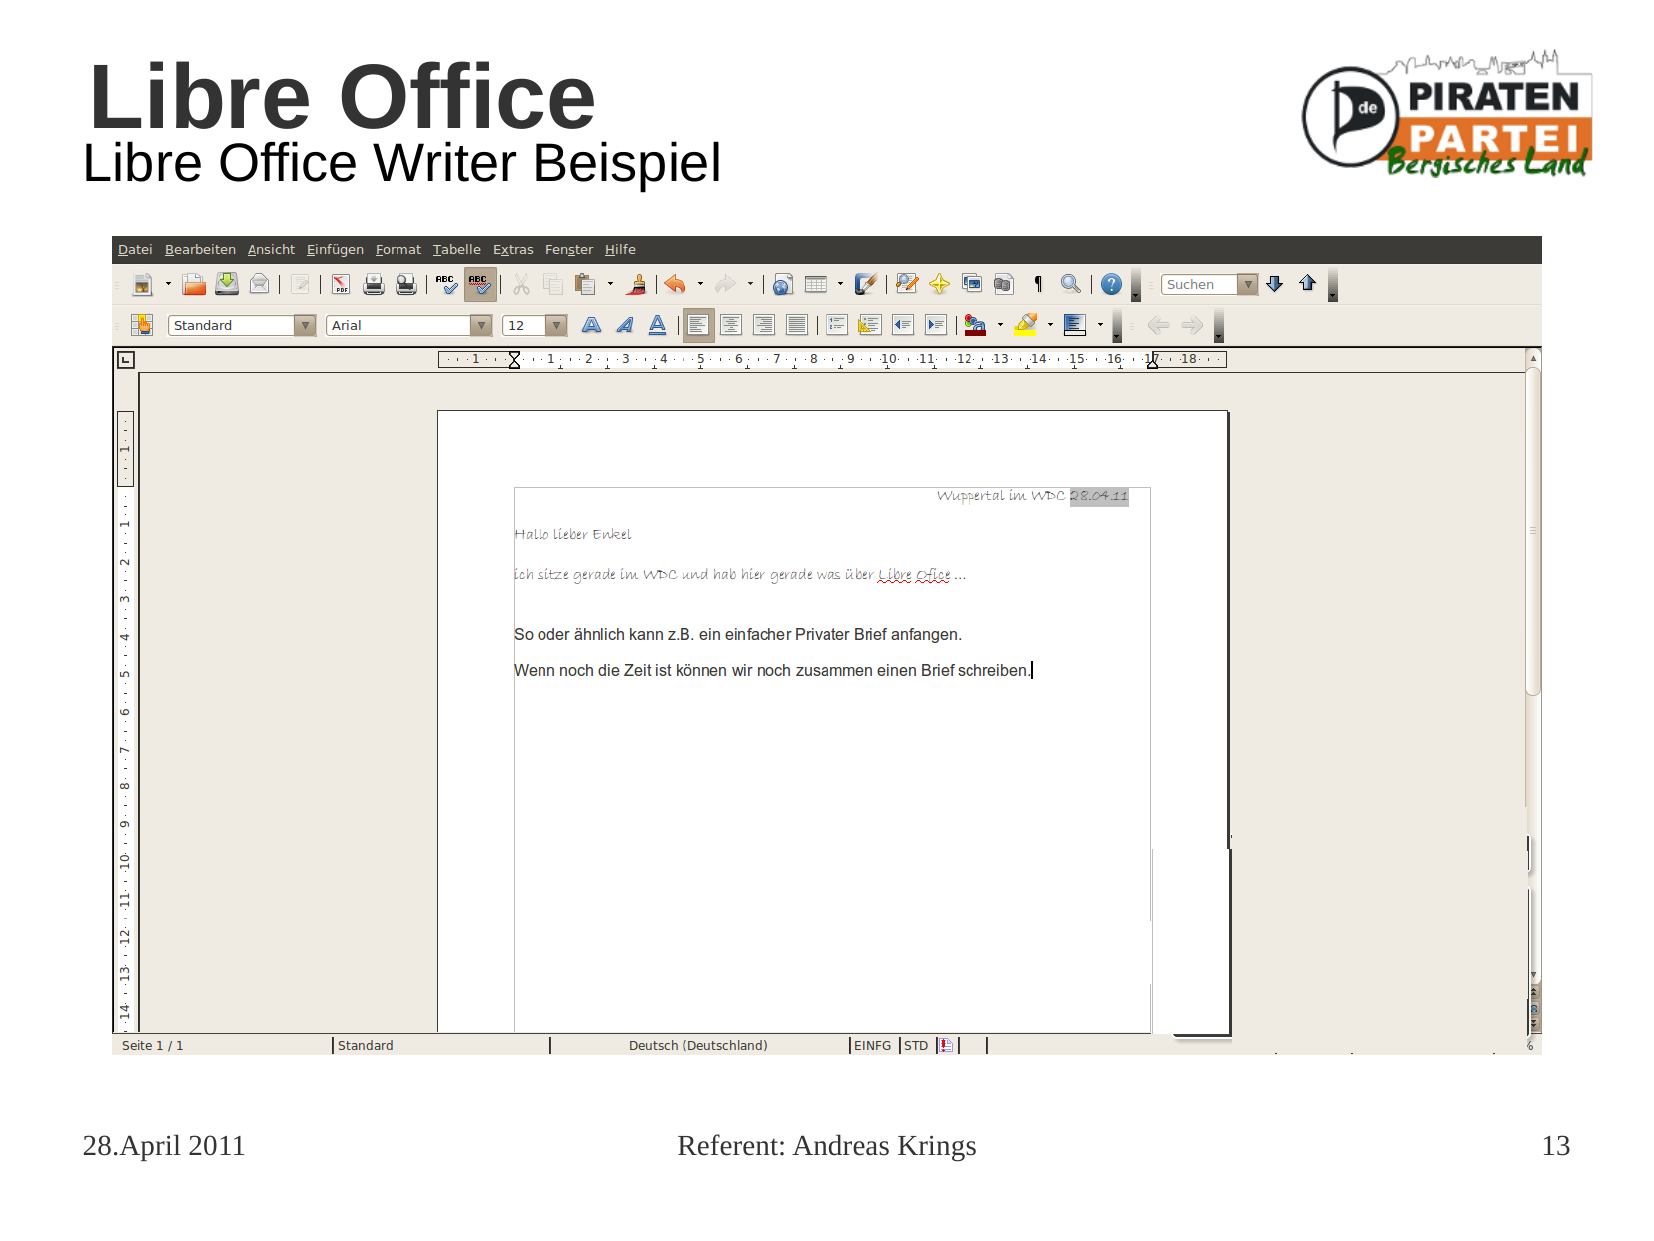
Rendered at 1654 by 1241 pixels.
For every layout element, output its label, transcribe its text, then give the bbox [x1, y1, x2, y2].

picture [112, 236, 1542, 1055]
picture [1299, 48, 1595, 178]
title Libre Office Writer Beispiel [82, 118, 1300, 207]
